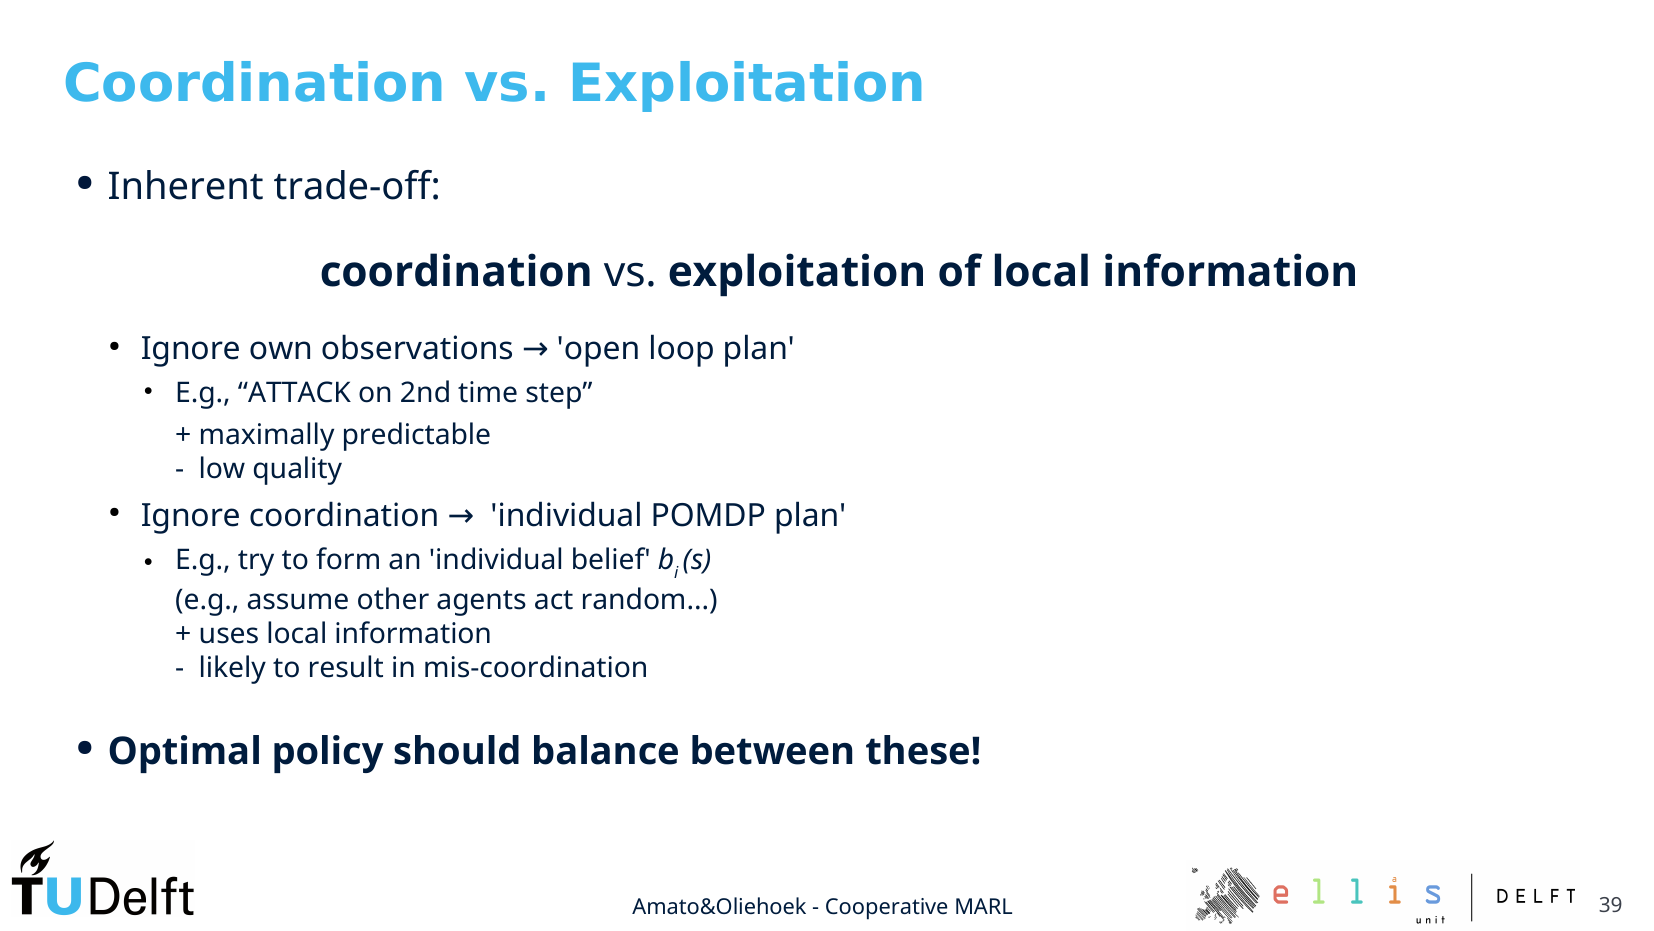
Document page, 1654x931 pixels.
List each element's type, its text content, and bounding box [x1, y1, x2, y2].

picture [1186, 860, 1580, 931]
title Coordination vs. Exploitation [63, 12, 1571, 112]
picture [11, 840, 195, 917]
list Inherent trade-off: coordination vs. exploitation of local information Ignore own observations → 'open loop plan' E.g., “ATTACK on 2nd time step” + maximally predictable - low quality Ignore coordination → 'individual POMDP plan' E.g., try to form an 'individual belief' bi (s) (e.g., assume other agents act random...) + uses local information - likely to result in mis-coordination Optimal policy should balance between these! [63, 161, 1571, 776]
